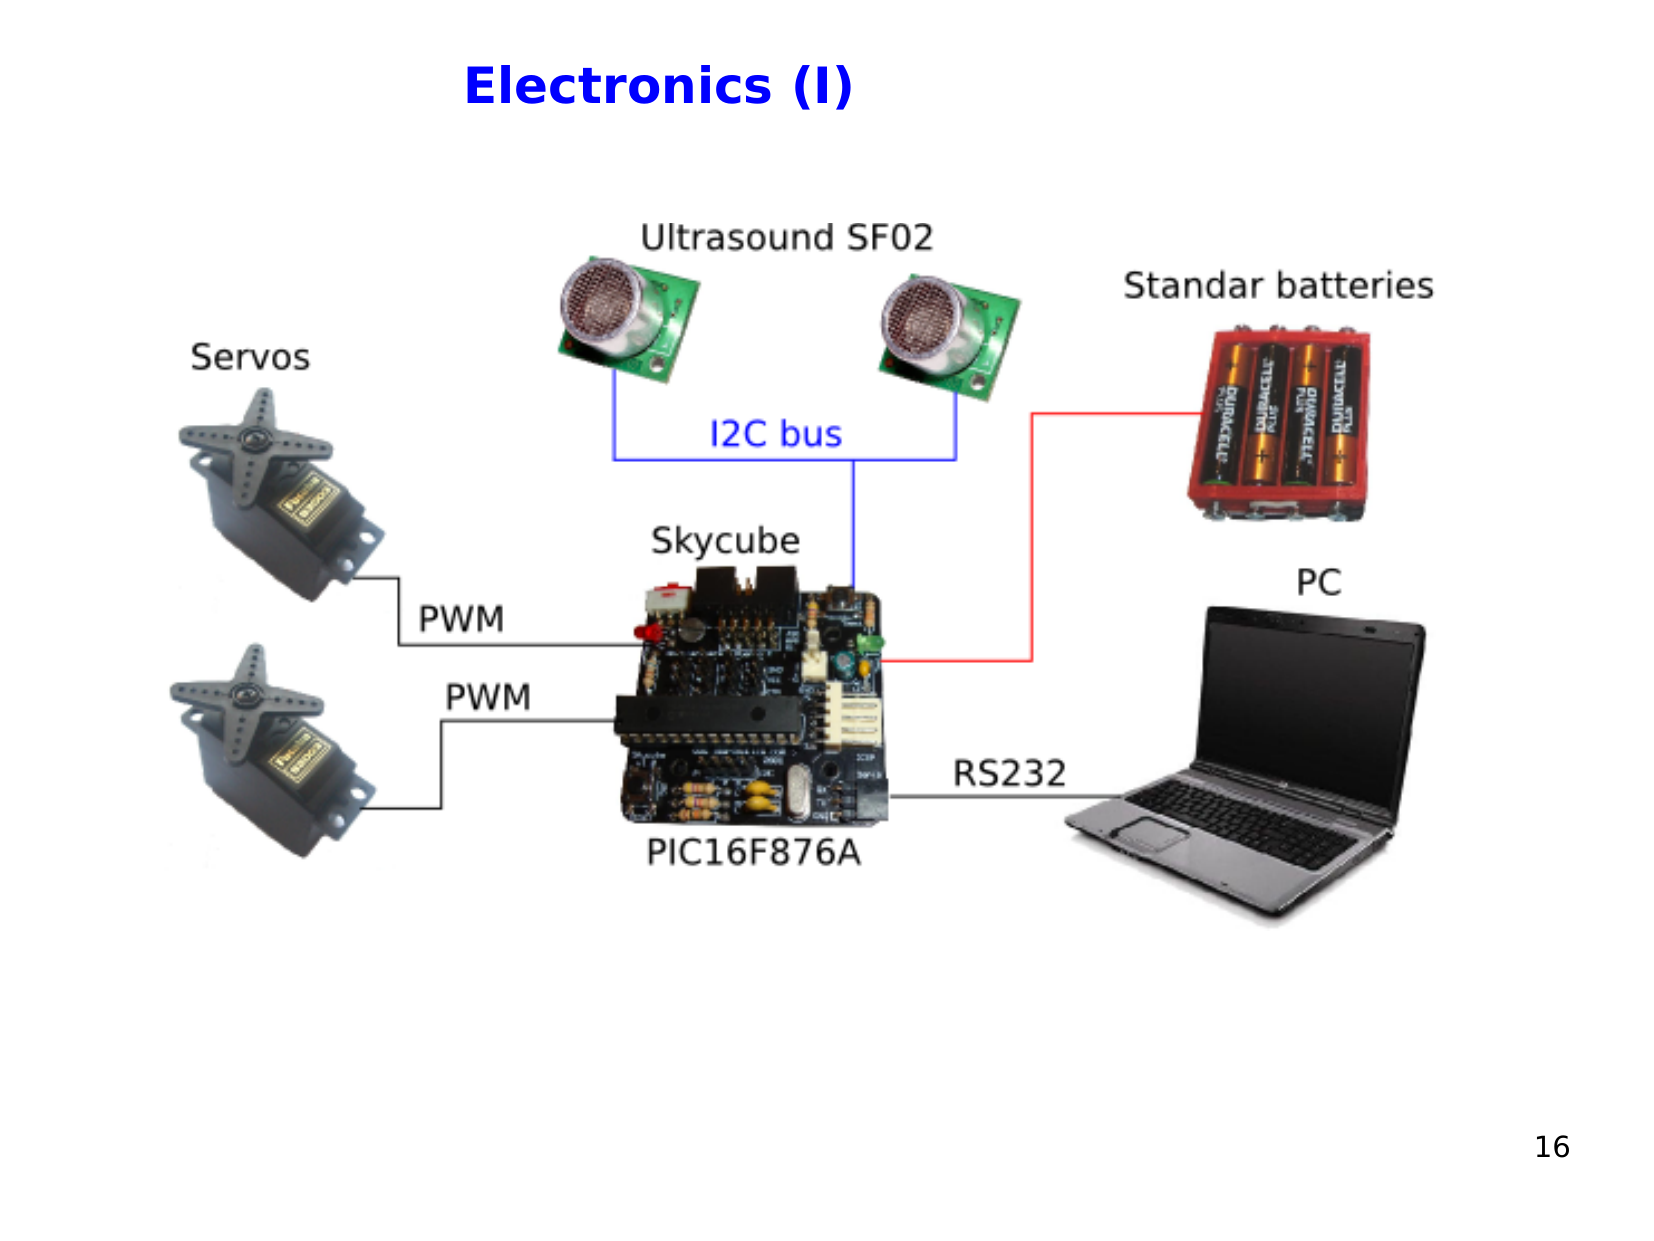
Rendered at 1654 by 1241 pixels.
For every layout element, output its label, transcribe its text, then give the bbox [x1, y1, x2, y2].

text_box Electronics (I) [448, 49, 1051, 123]
picture [155, 223, 1451, 931]
